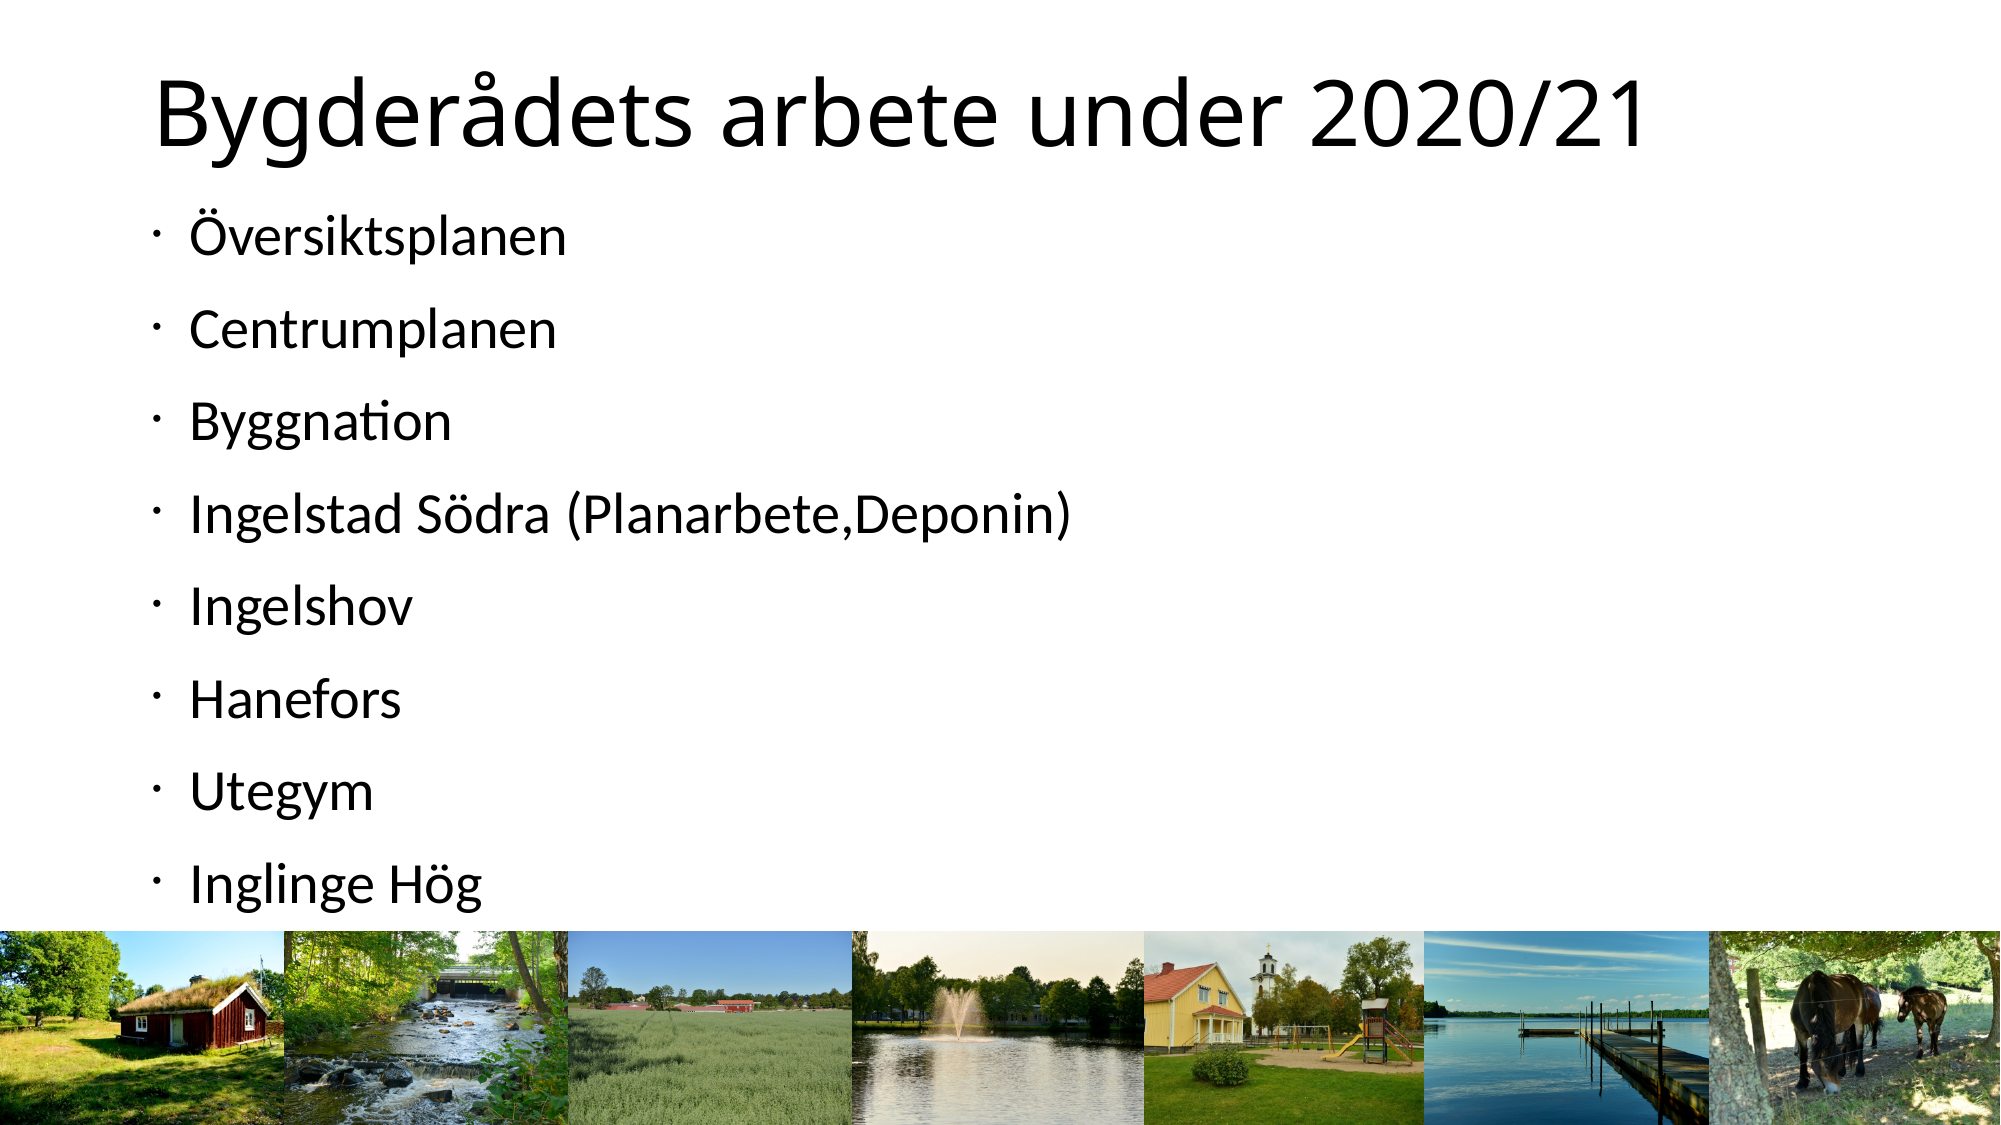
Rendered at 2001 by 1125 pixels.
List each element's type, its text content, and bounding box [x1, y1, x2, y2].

title Bygderådets arbete under 2020/21 [137, 59, 1863, 163]
picture [0, 931, 2000, 1125]
list Översiktsplanen Centrumplanen Byggnation Ingelstad Södra (Planarbete,Deponin) Ingelshov Hanefors Utegym Inglinge Hög [137, 198, 1863, 1014]
